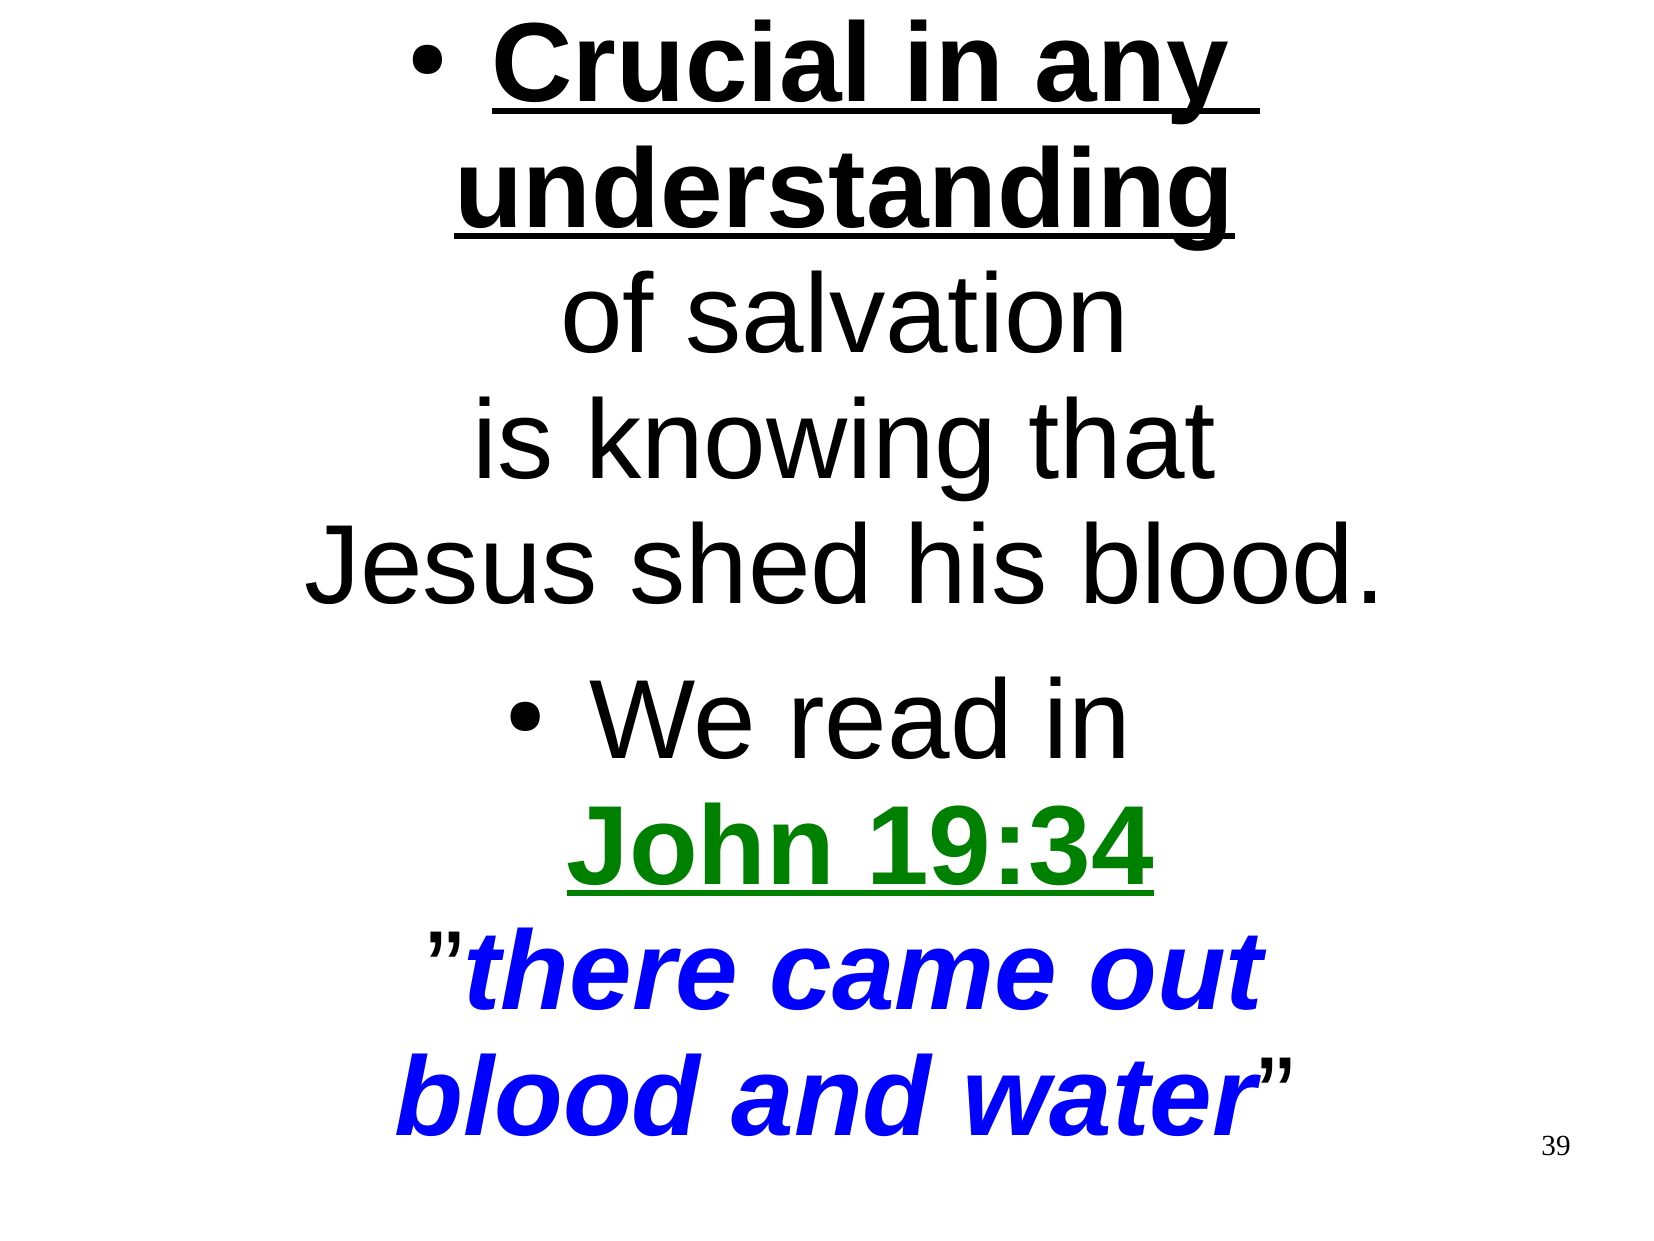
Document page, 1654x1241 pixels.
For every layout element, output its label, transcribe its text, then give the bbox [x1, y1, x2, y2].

list Crucial in any understanding of salvation is knowing that Jesus shed his blood. We read in John 19:34 ”there came out blood and water” [0, 0, 1651, 1238]
